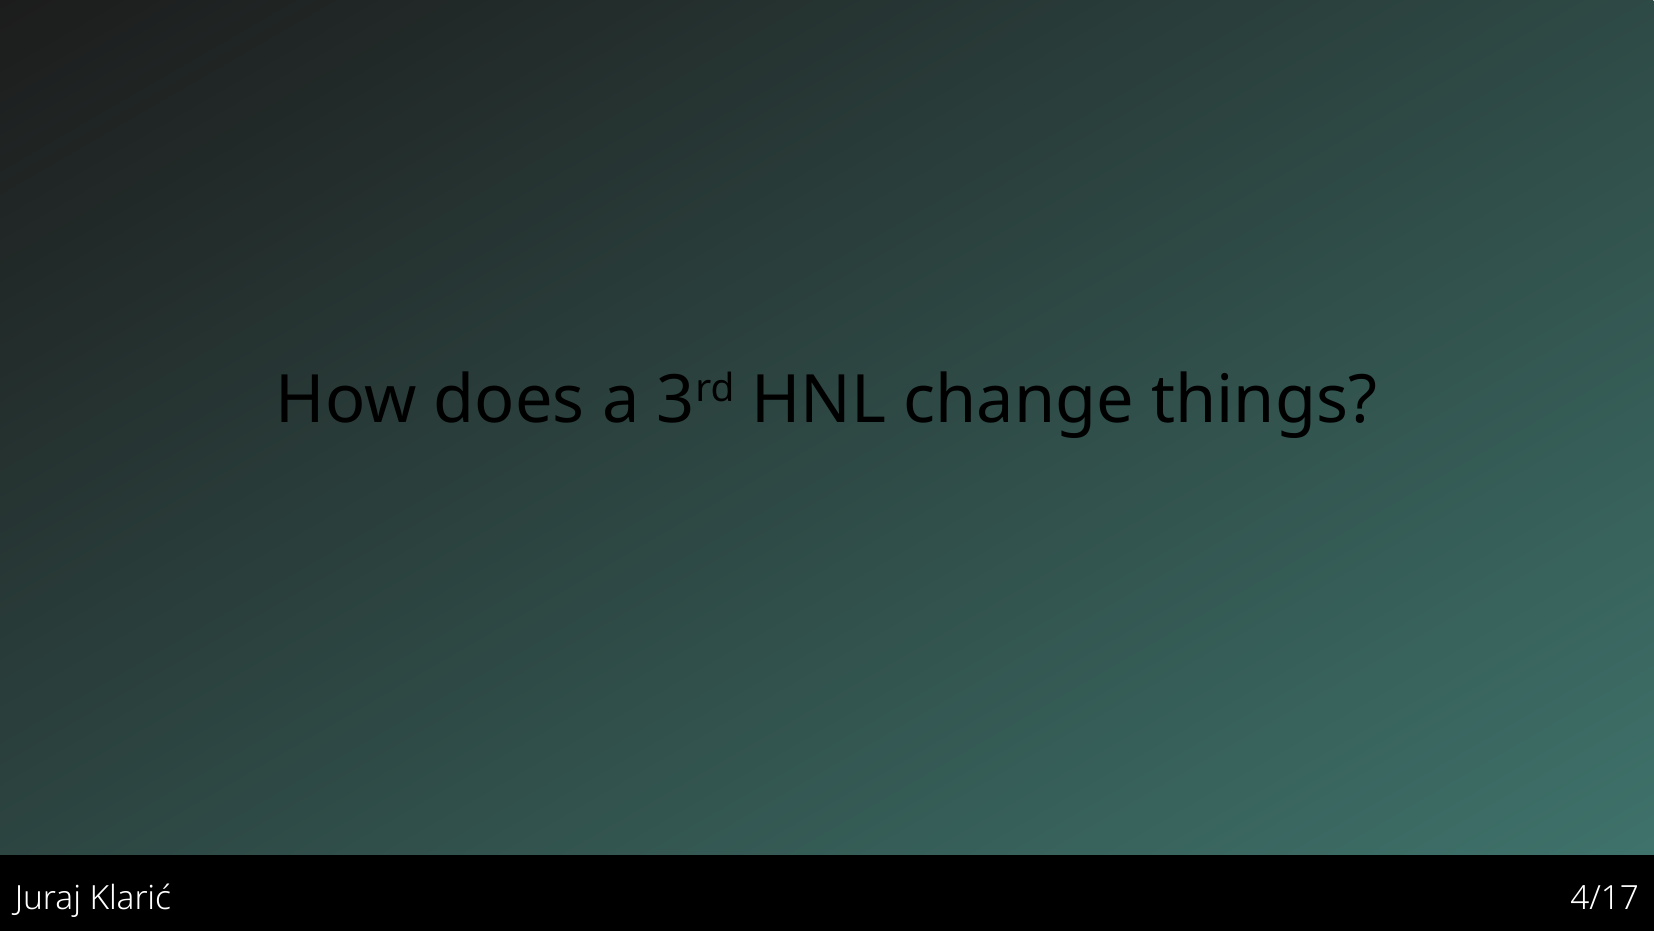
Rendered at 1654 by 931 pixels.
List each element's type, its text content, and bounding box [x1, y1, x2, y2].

subtitle How does a 3rd HNL change things? [82, 37, 1571, 757]
